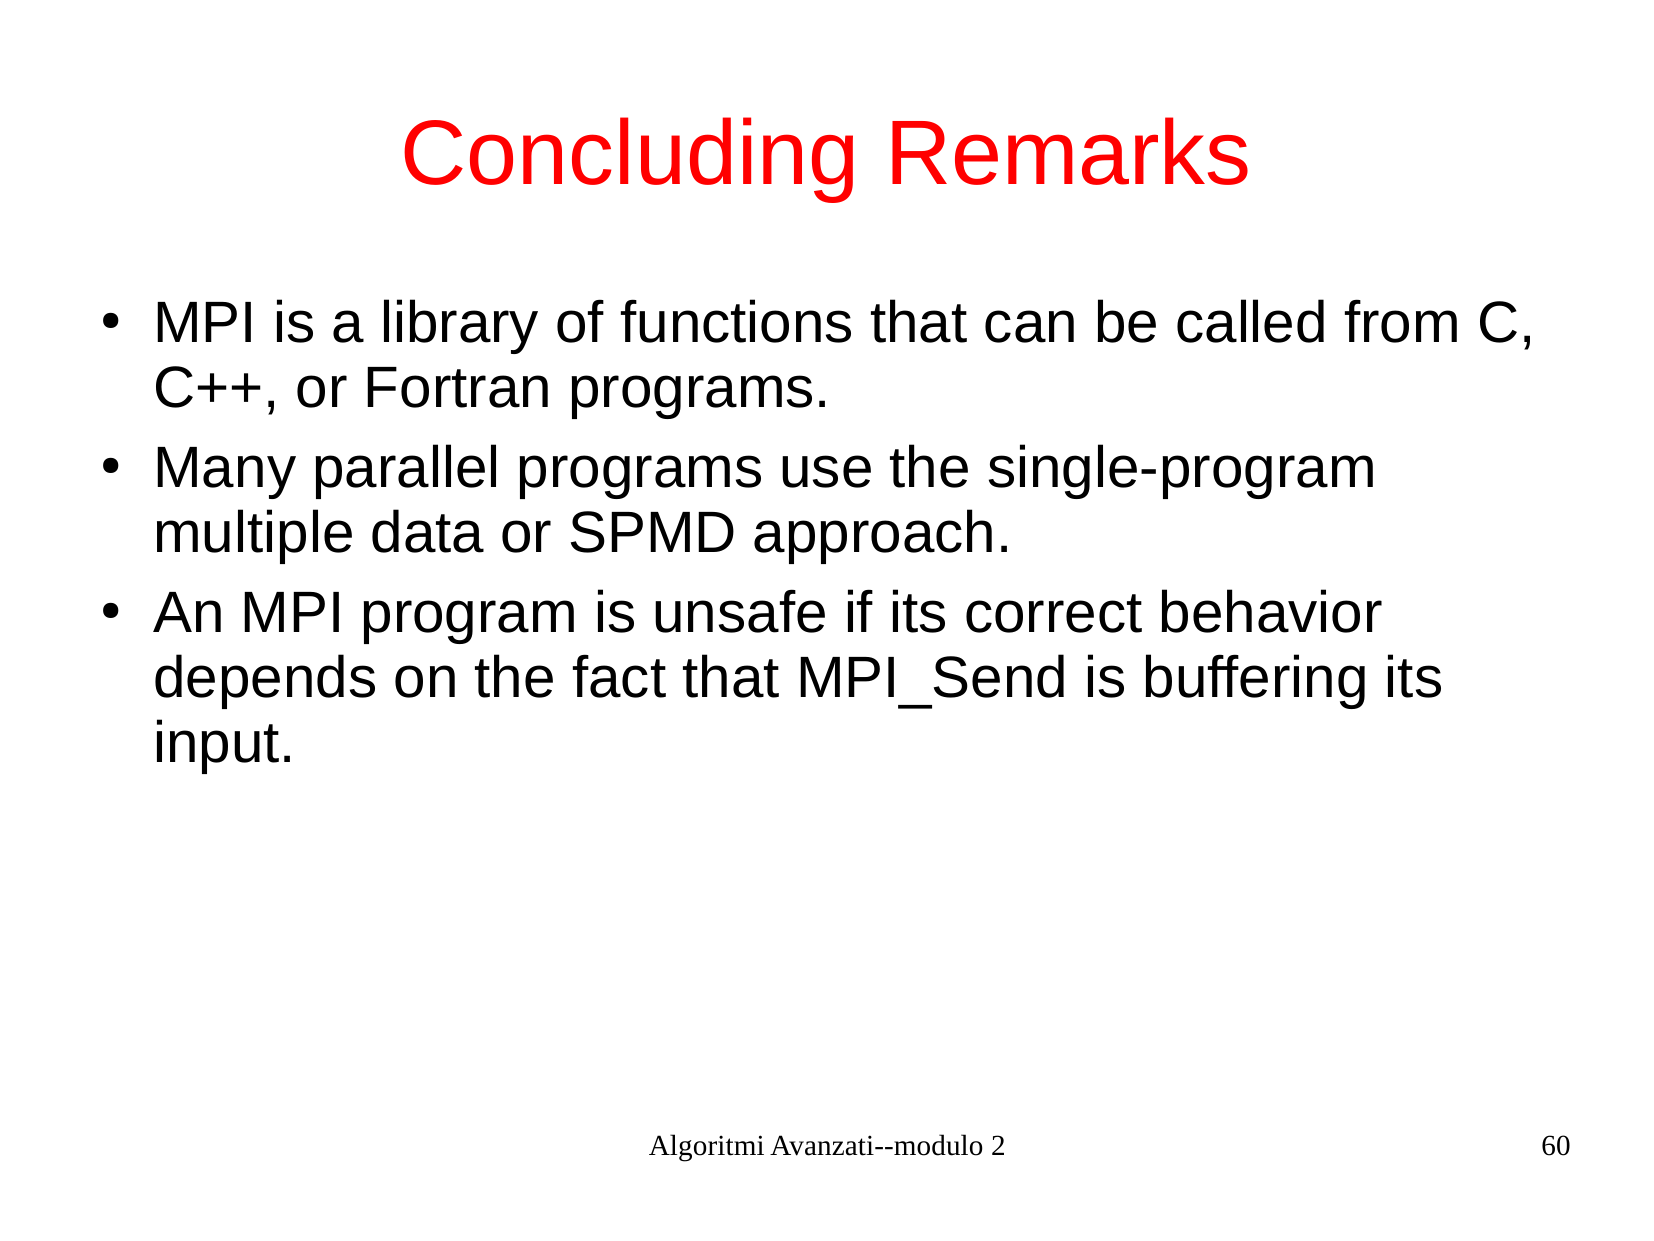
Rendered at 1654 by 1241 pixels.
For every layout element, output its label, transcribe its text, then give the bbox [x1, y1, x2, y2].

title Concluding Remarks [82, 49, 1571, 257]
list MPI is a library of functions that can be called from C, C++, or Fortran programs. Many parallel programs use the single-program multiple data or SPMD approach. An MPI program is unsafe if its correct behavior depends on the fact that MPI_Send is buffering its input. [82, 290, 1571, 1109]
